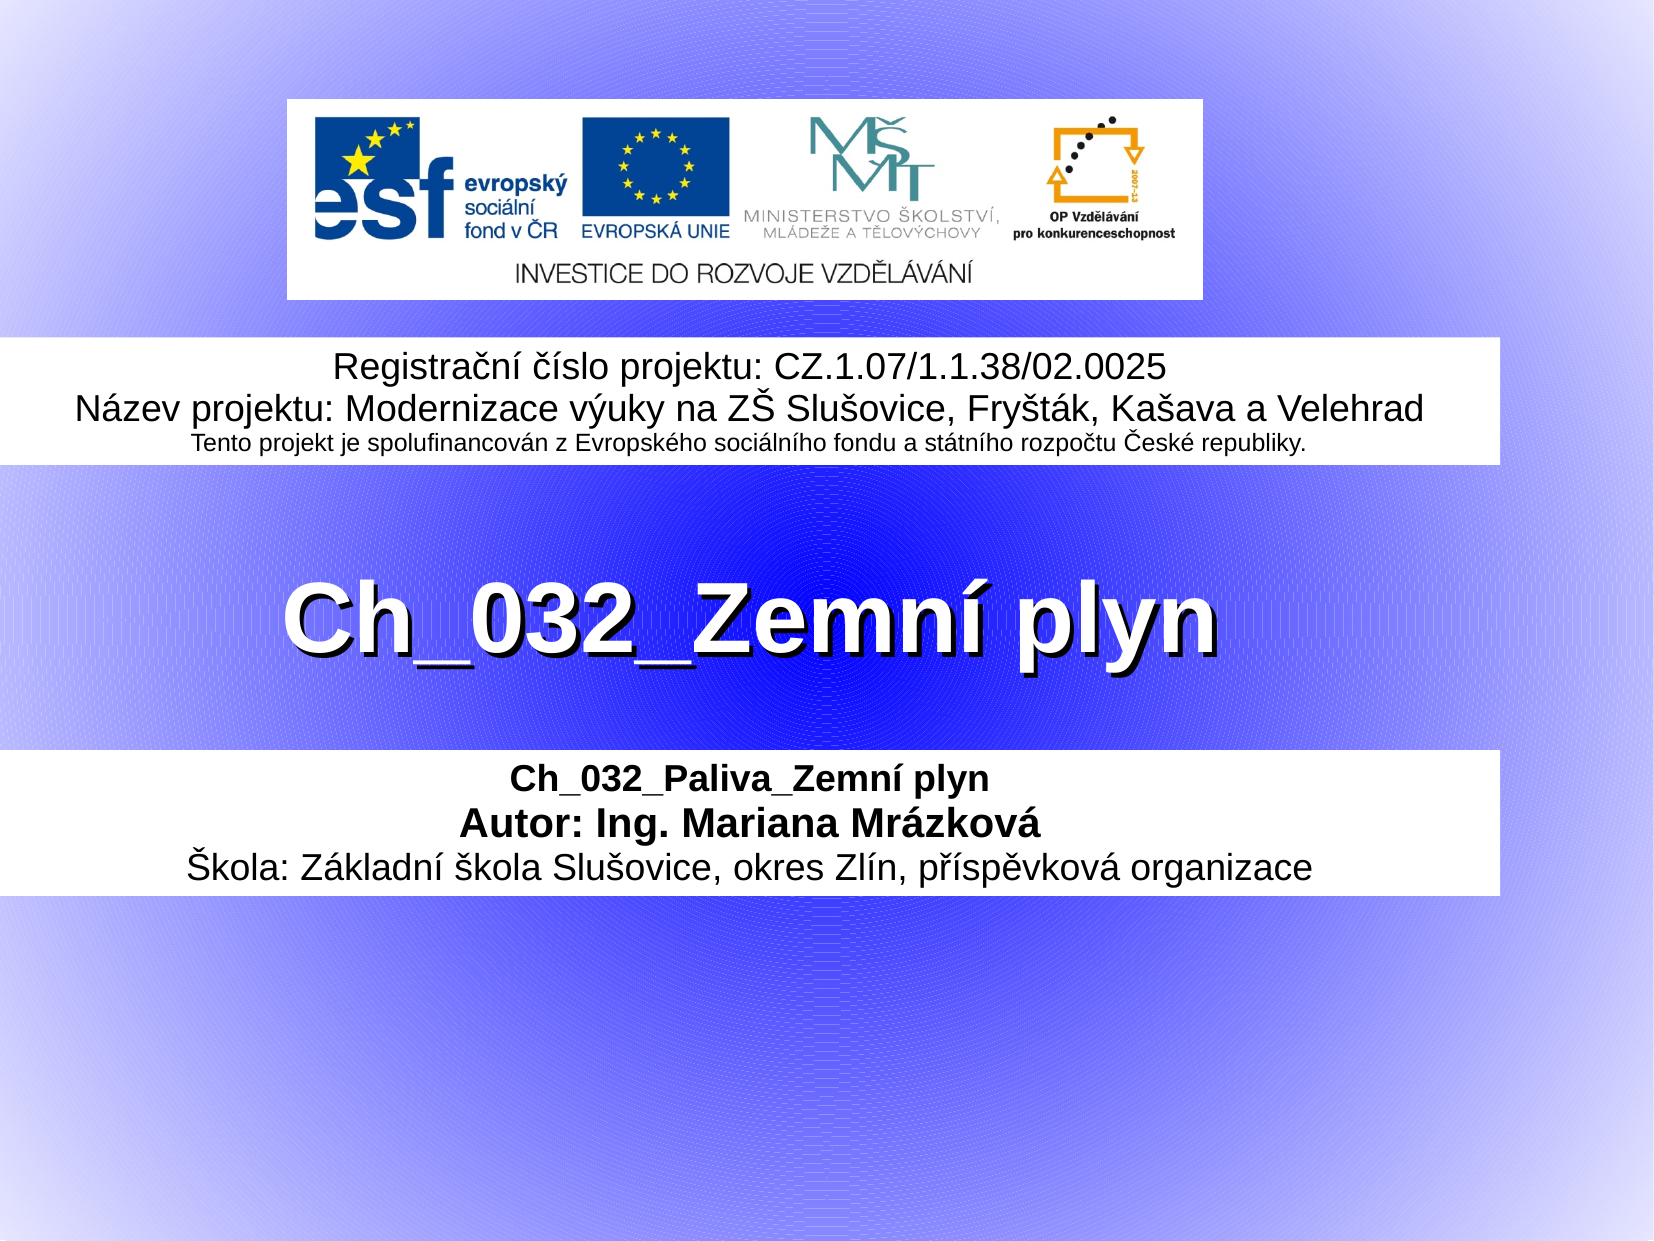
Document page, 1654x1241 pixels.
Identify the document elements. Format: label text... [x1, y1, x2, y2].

title Ch_032_Zemní plyn [112, 537, 1388, 688]
picture [287, 99, 1203, 300]
text_box Ch_032_Paliva_Zemní plyn Autor: Ing. Mariana Mrázková Škola: Základní škola Slušovice, okres Zlín, příspěvková organizace [0, 750, 1501, 896]
text_box Registrační číslo projektu: CZ.1.07/1.1.38/02.0025 Název projektu: Modernizace výuky na ZŠ Slušovice, Fryšták, Kašava a Velehrad Tento projekt je spolufinancován z Evropského sociálního fondu a státního rozpočtu České republiky. [0, 337, 1501, 465]
